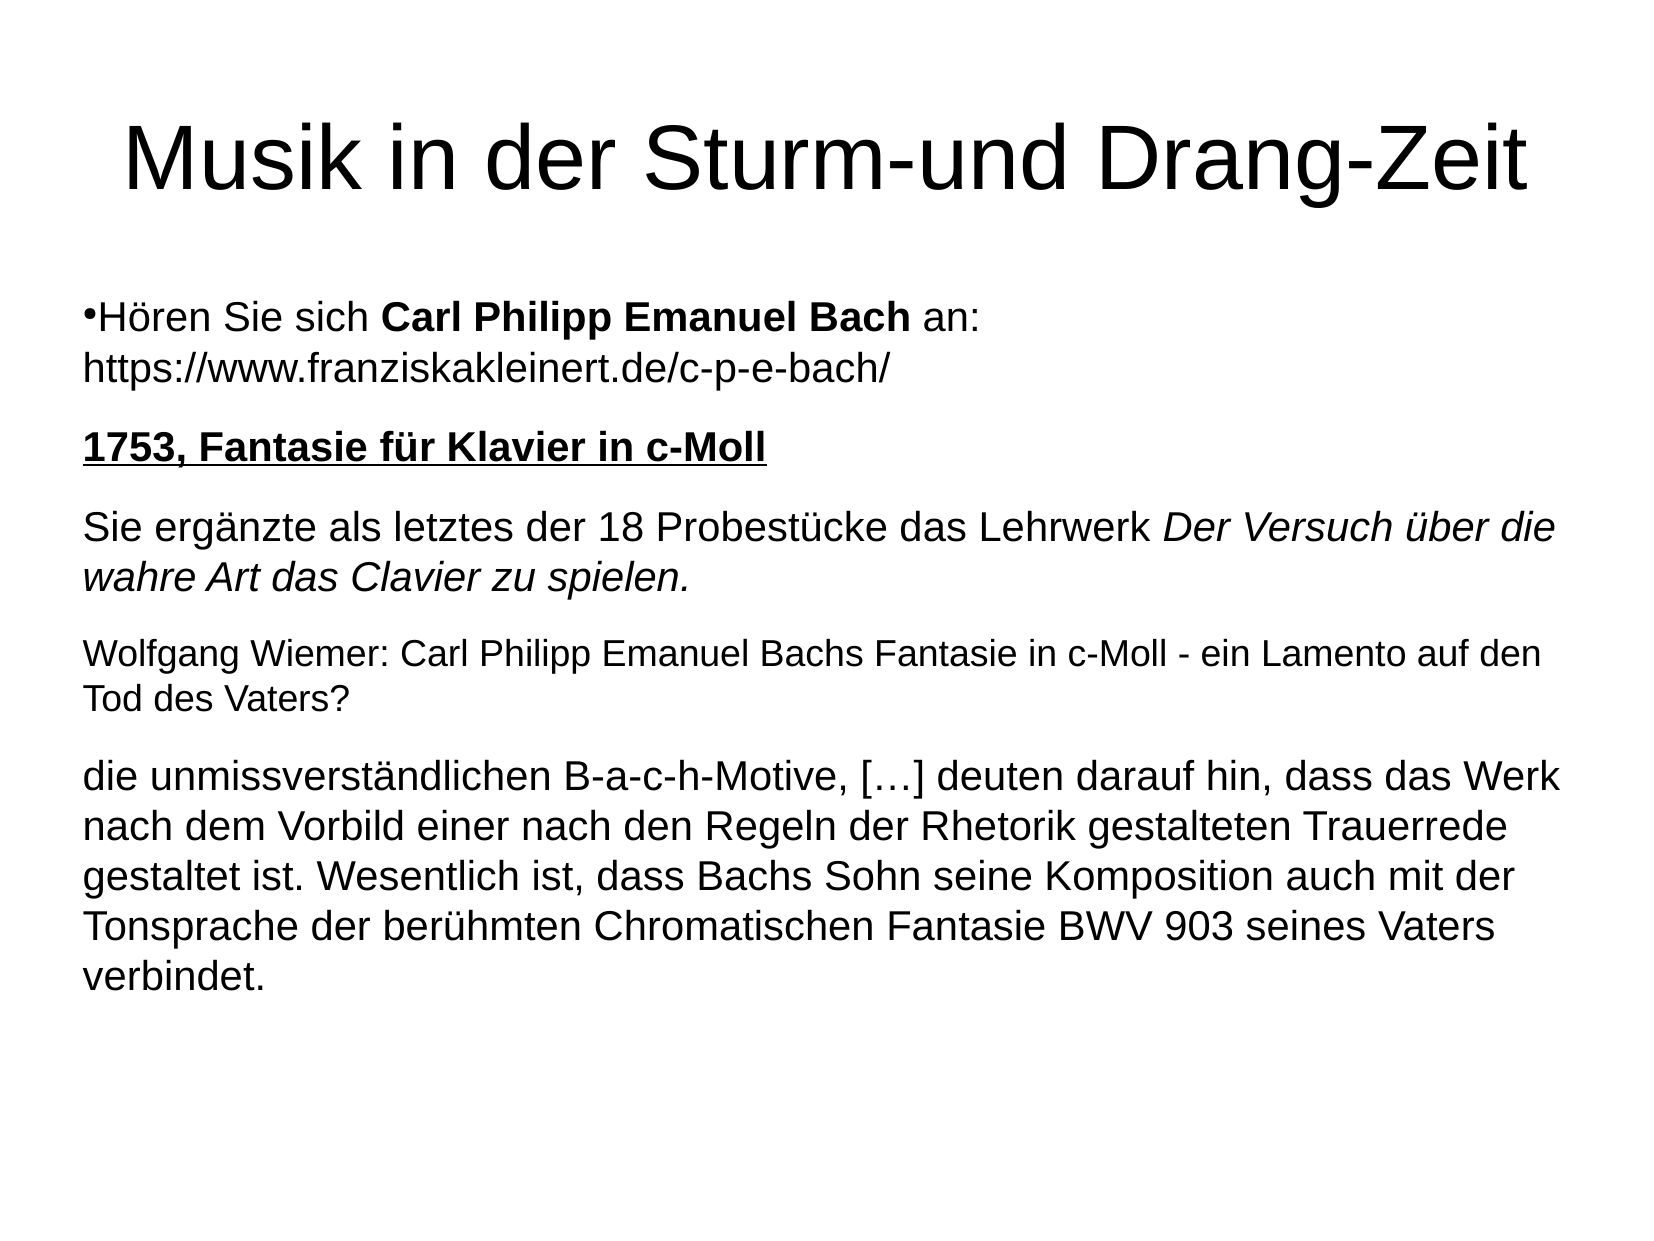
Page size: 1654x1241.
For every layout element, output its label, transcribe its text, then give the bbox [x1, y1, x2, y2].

list Hören Sie sich Carl Philipp Emanuel Bach an: https://www.franziskakleinert.de/c-p-e-bach/ 1753, Fantasie für Klavier in c-Moll Sie ergänzte als letztes der 18 Probestücke das Lehrwerk Der Versuch über die wahre Art das Clavier zu spielen. Wolfgang Wiemer: Carl Philipp Emanuel Bachs Fantasie in c-Moll - ein Lamento auf den Tod des Vaters? die unmissverständlichen B-a-c-h-Motive, […] deuten darauf hin, dass das Werk nach dem Vorbild einer nach den Regeln der Rhetorik gestalteten Trauerrede gestaltet ist. Wesentlich ist, dass Bachs Sohn seine Komposition auch mit der Tonsprache der berühmten Chromatischen Fantasie BWV 903 seines Vaters verbindet. [82, 290, 1571, 1010]
title Musik in der Sturm-und Drang-Zeit [82, 49, 1571, 257]
